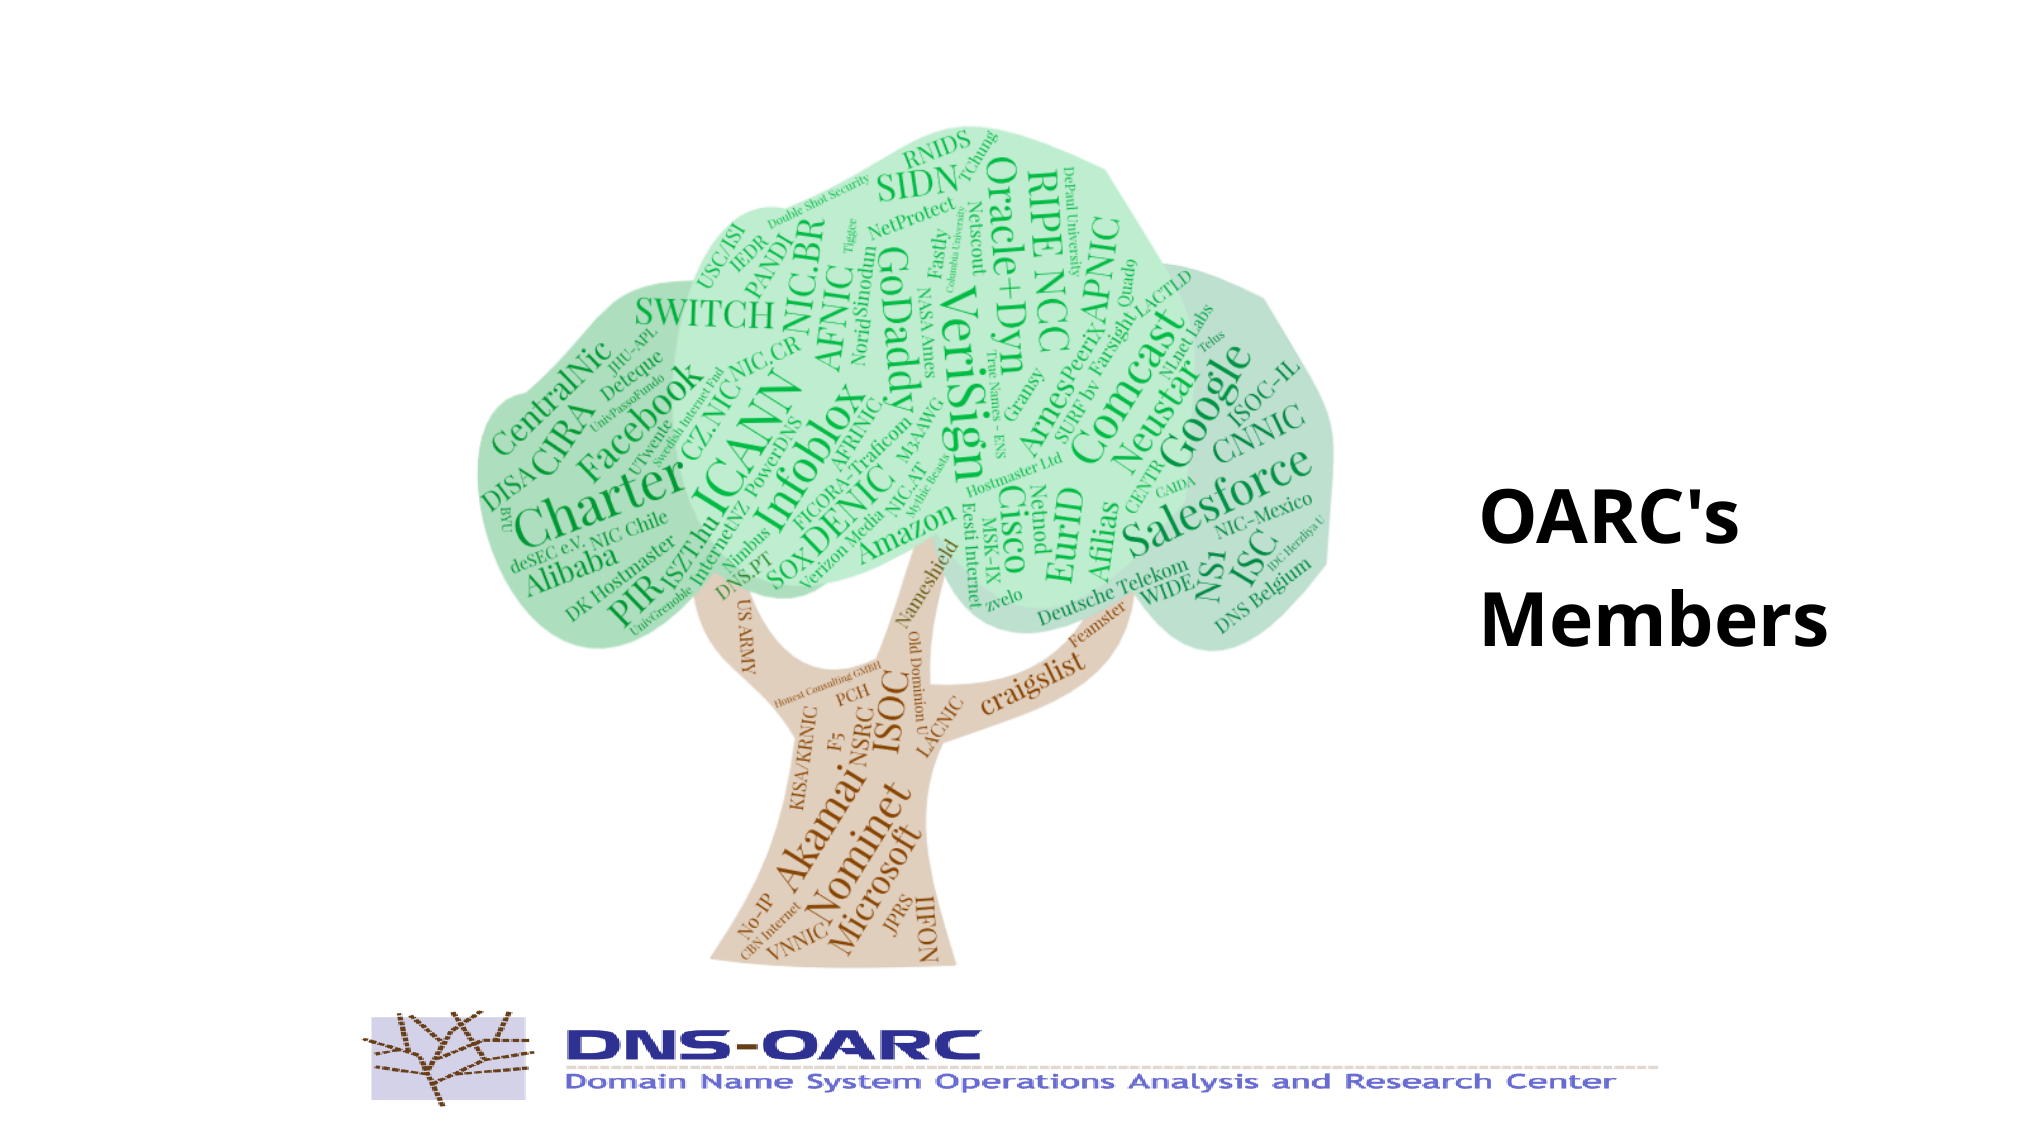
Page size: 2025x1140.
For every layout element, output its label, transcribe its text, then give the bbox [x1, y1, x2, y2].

picture [454, 103, 1355, 990]
list OARC's Members [1478, 463, 1925, 677]
picture [289, 1004, 1700, 1113]
